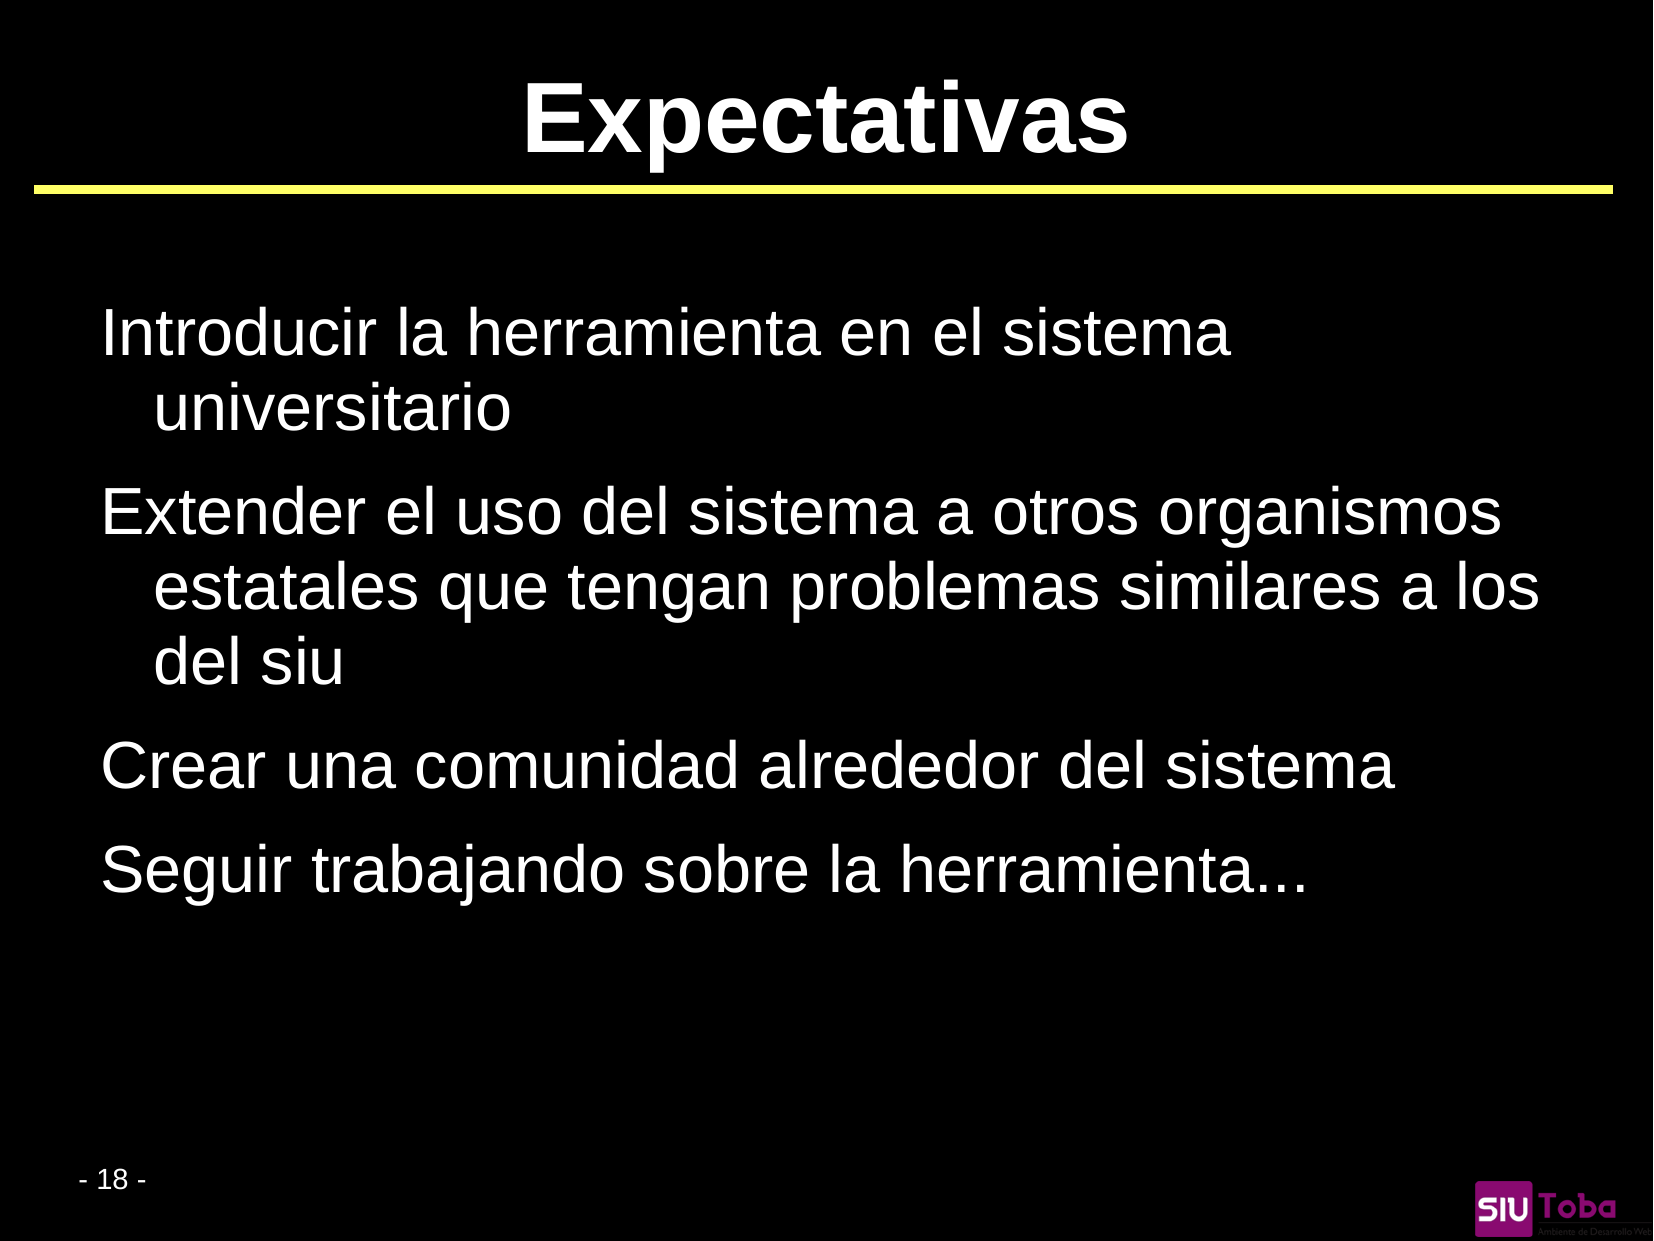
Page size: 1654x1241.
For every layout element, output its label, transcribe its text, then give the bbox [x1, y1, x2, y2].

picture [1475, 1181, 1652, 1237]
title Expectativas [58, 47, 1594, 188]
list Introducir la herramienta en el sistema universitario Extender el uso del sistema a otros organismos estatales que tengan problemas similares a los del siu Crear una comunidad alrededor del sistema Seguir trabajando sobre la herramienta... [82, 295, 1565, 1109]
